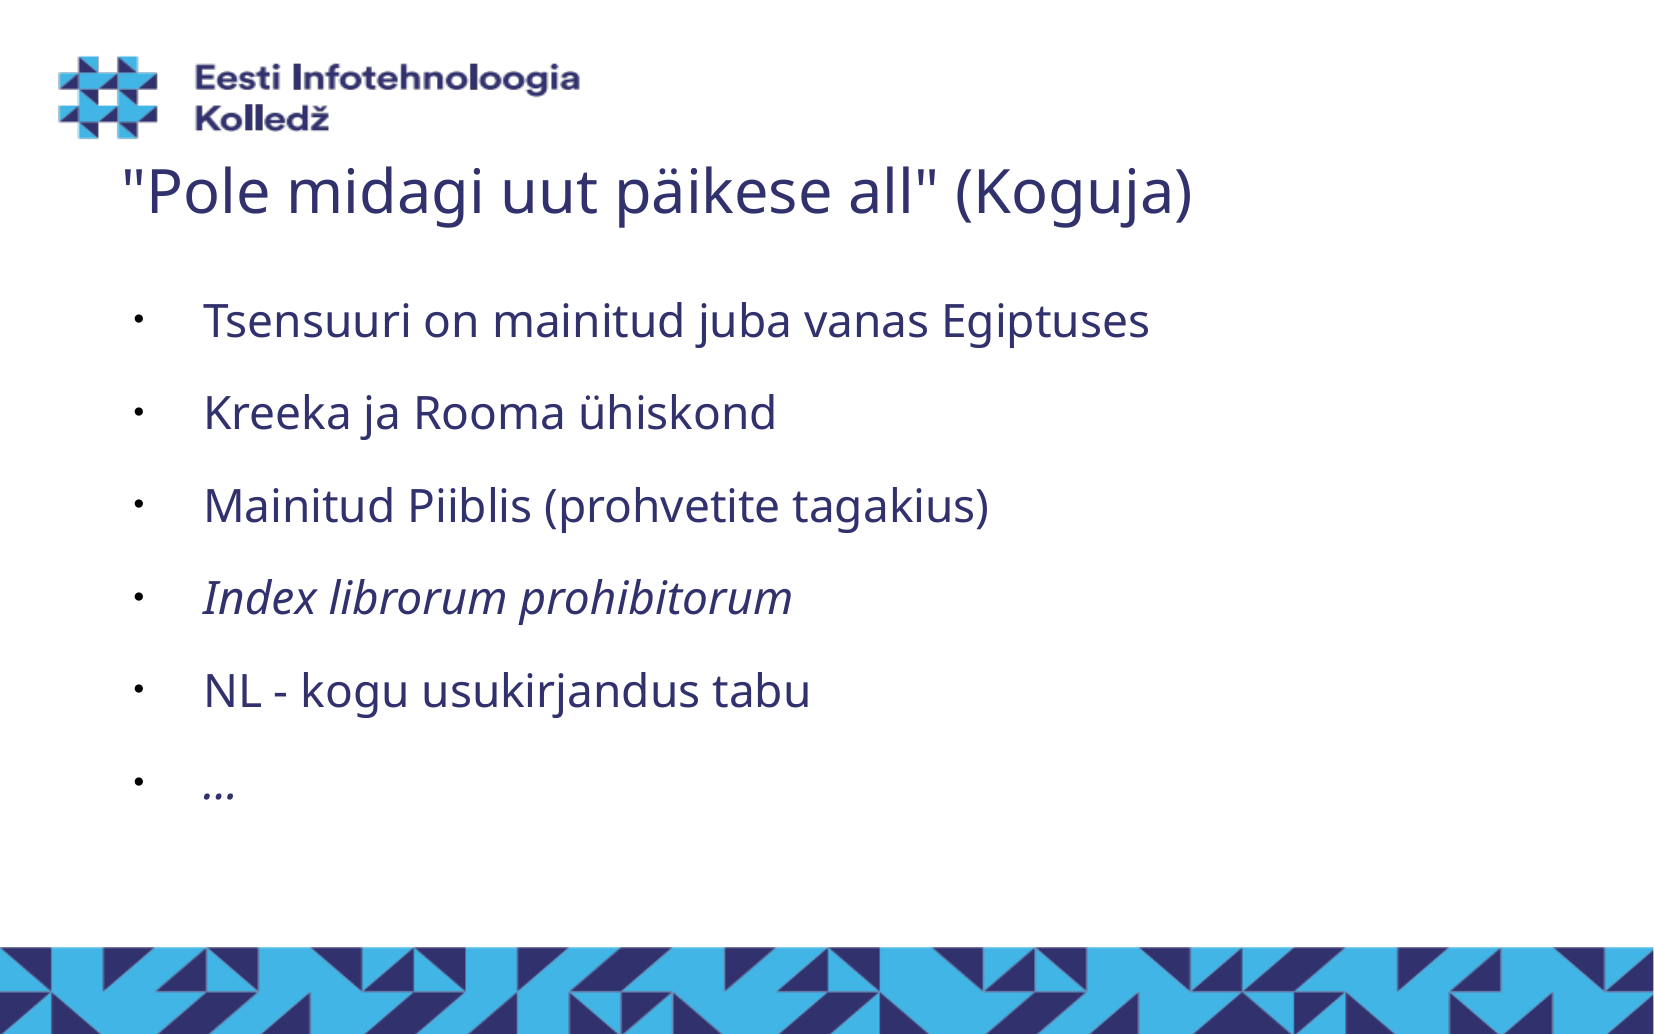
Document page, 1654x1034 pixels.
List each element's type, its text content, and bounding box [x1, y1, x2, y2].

title "Pole midagi uut päikese all" (Koguja) [121, 86, 1534, 287]
list Tsensuuri on mainitud juba vanas Egiptuses Kreeka ja Rooma ühiskond Mainitud Piiblis (prohvetite tagakius) Index librorum prohibitorum NL - kogu usukirjandus tabu ... [121, 287, 1534, 939]
